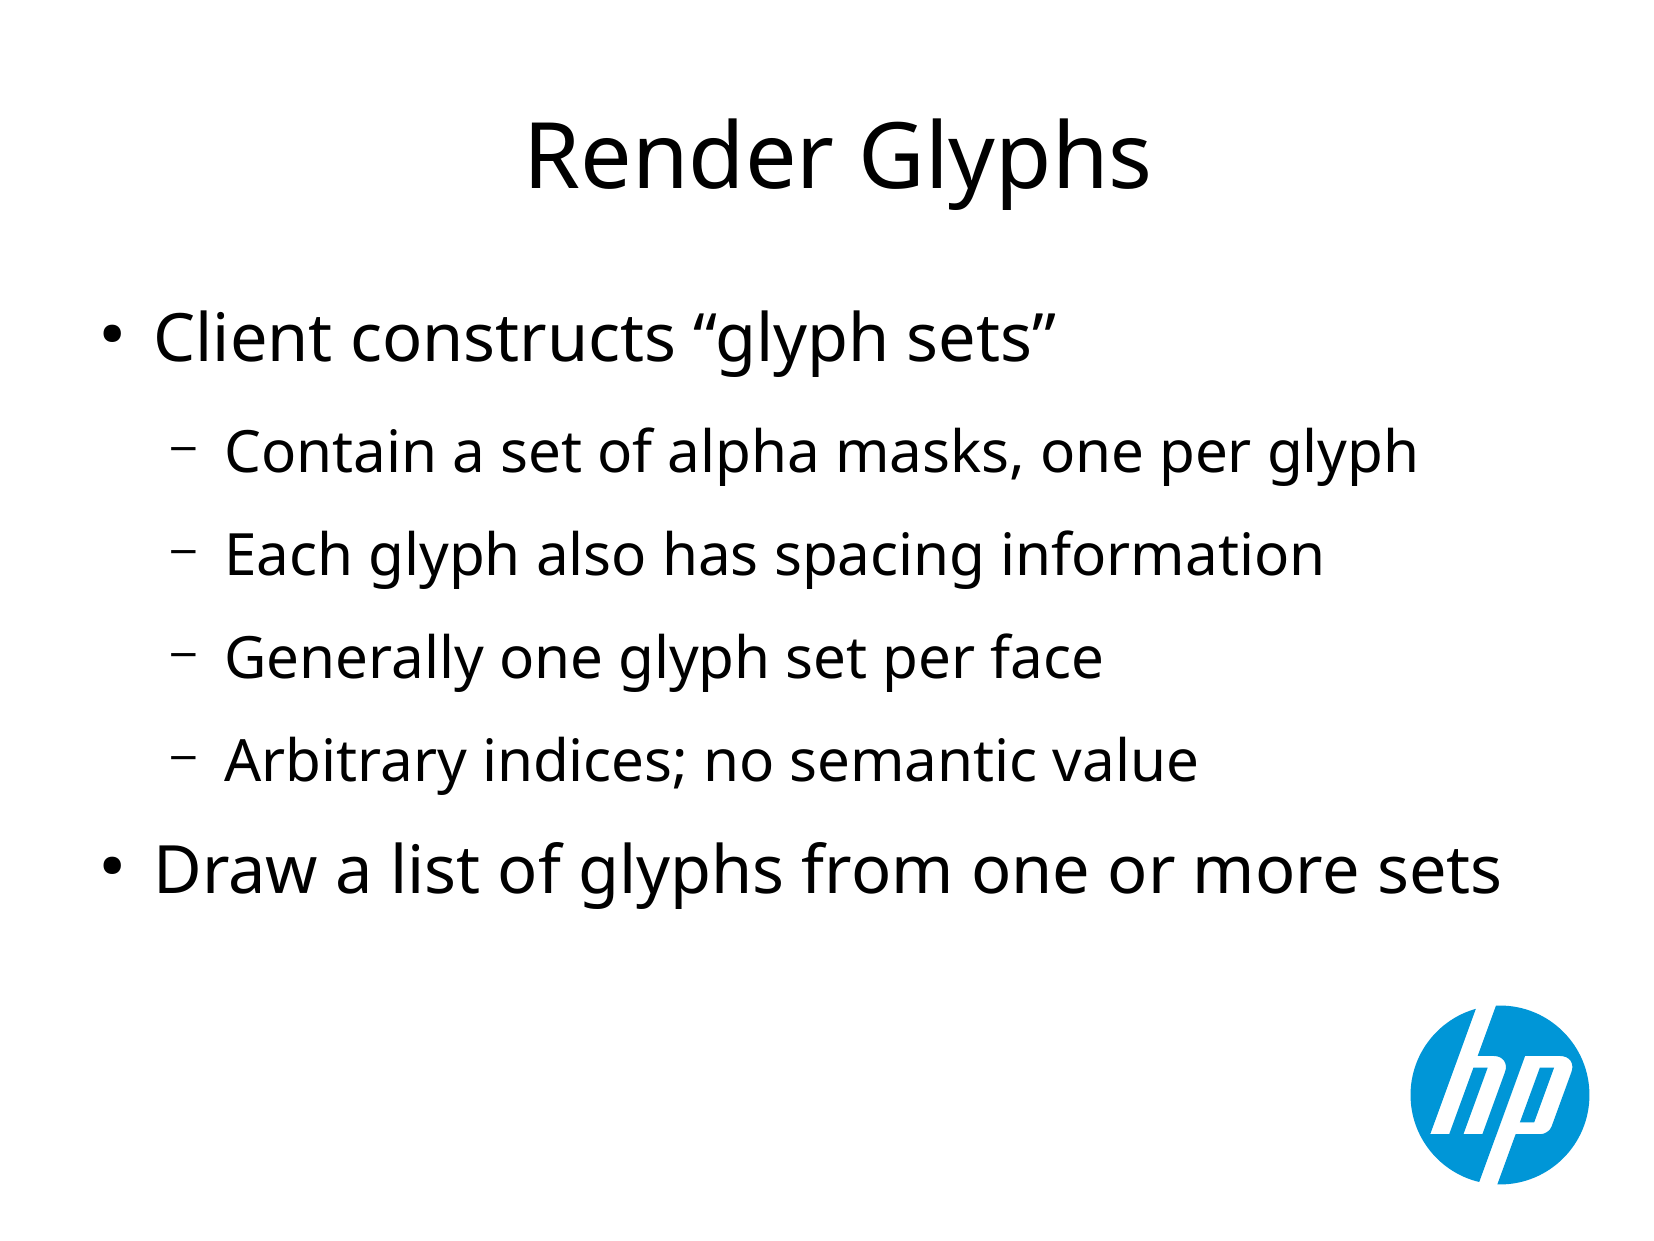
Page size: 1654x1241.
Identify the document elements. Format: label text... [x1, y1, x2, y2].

list Client constructs “glyph sets” Contain a set of alpha masks, one per glyph Each glyph also has spacing information Generally one glyph set per face Arbitrary indices; no semantic value Draw a list of glyphs from one or more sets [82, 290, 1571, 1010]
title Render Glyphs [82, 49, 1571, 257]
